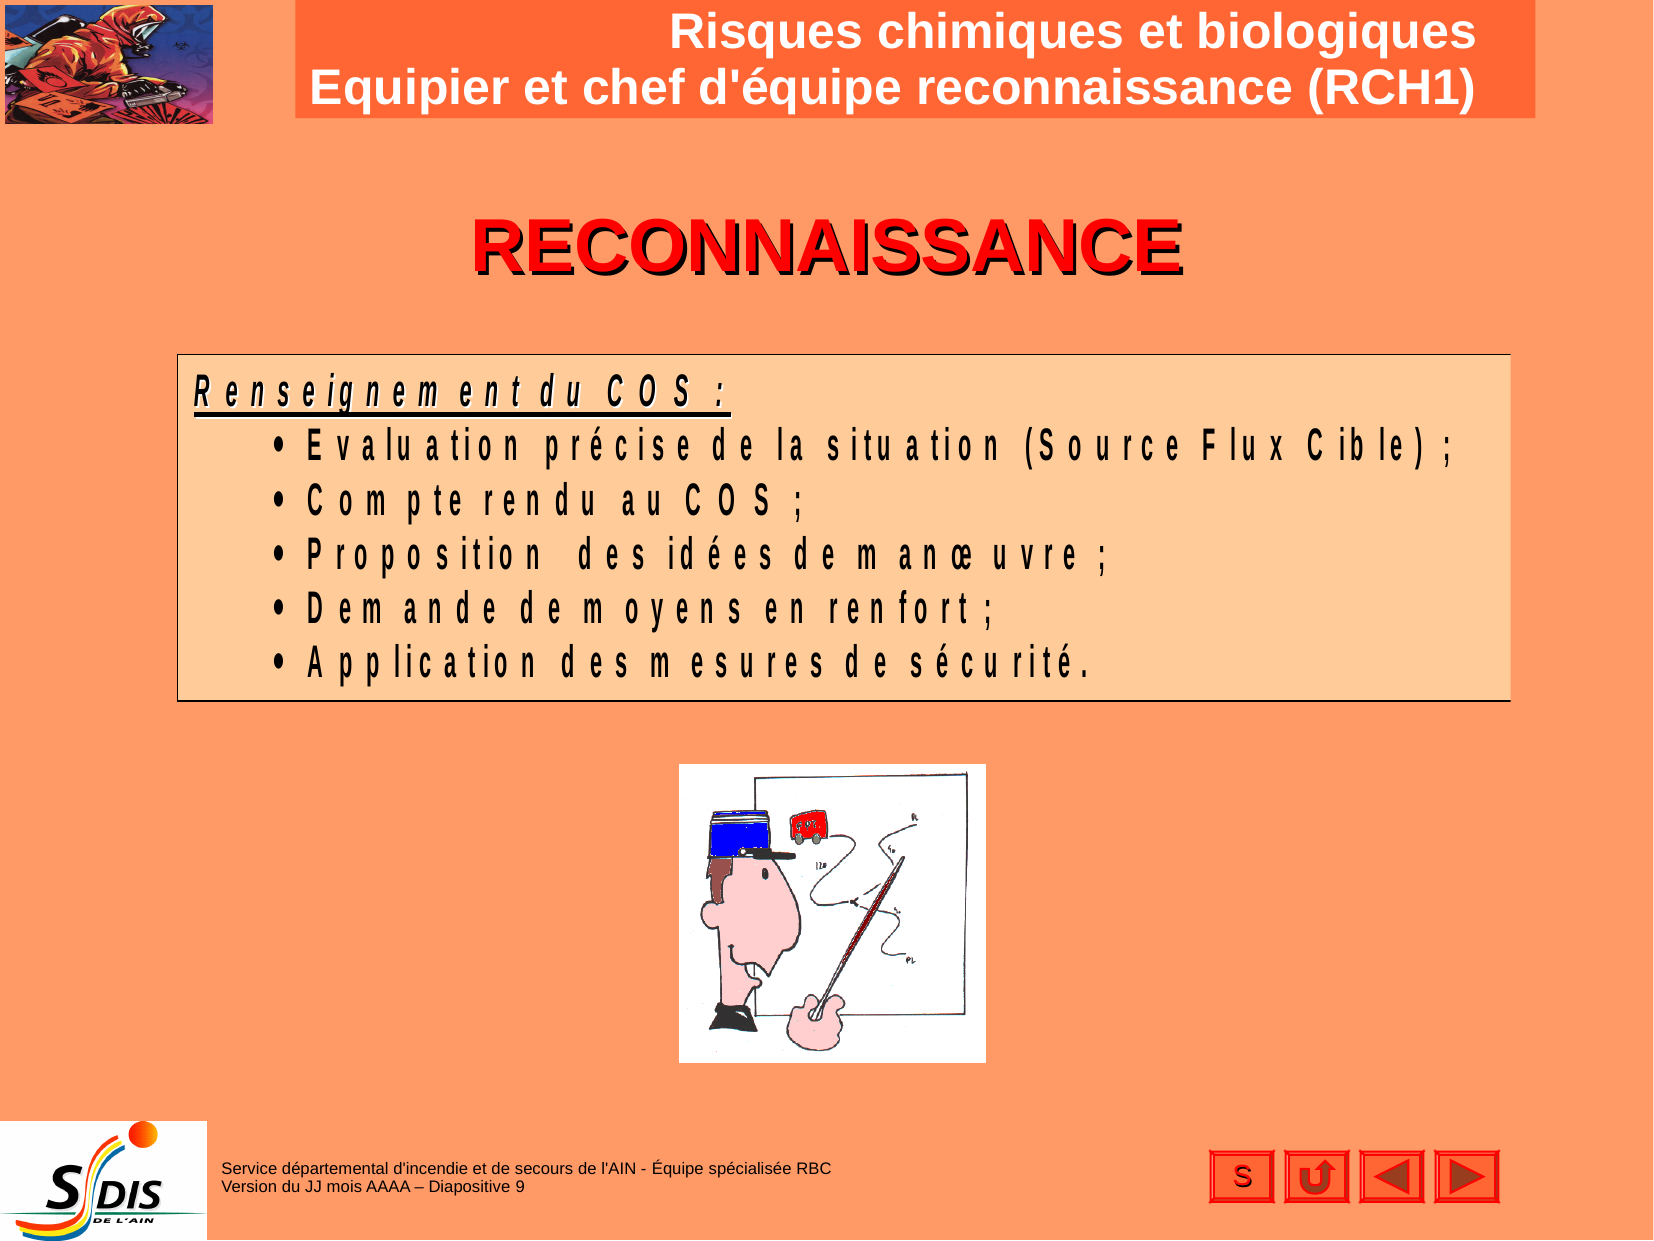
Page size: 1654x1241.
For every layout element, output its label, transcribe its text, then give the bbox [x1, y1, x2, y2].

text_box [1437, 1151, 1499, 1202]
picture [5, 5, 213, 124]
picture [679, 764, 986, 1063]
text_box S [1217, 1151, 1267, 1200]
picture [177, 354, 1511, 741]
text_box RECONNAISSANCE [59, 196, 1595, 296]
picture [0, 1121, 207, 1241]
text_box [1362, 1151, 1424, 1202]
text_box [1212, 1151, 1274, 1202]
text_box [1287, 1151, 1349, 1202]
